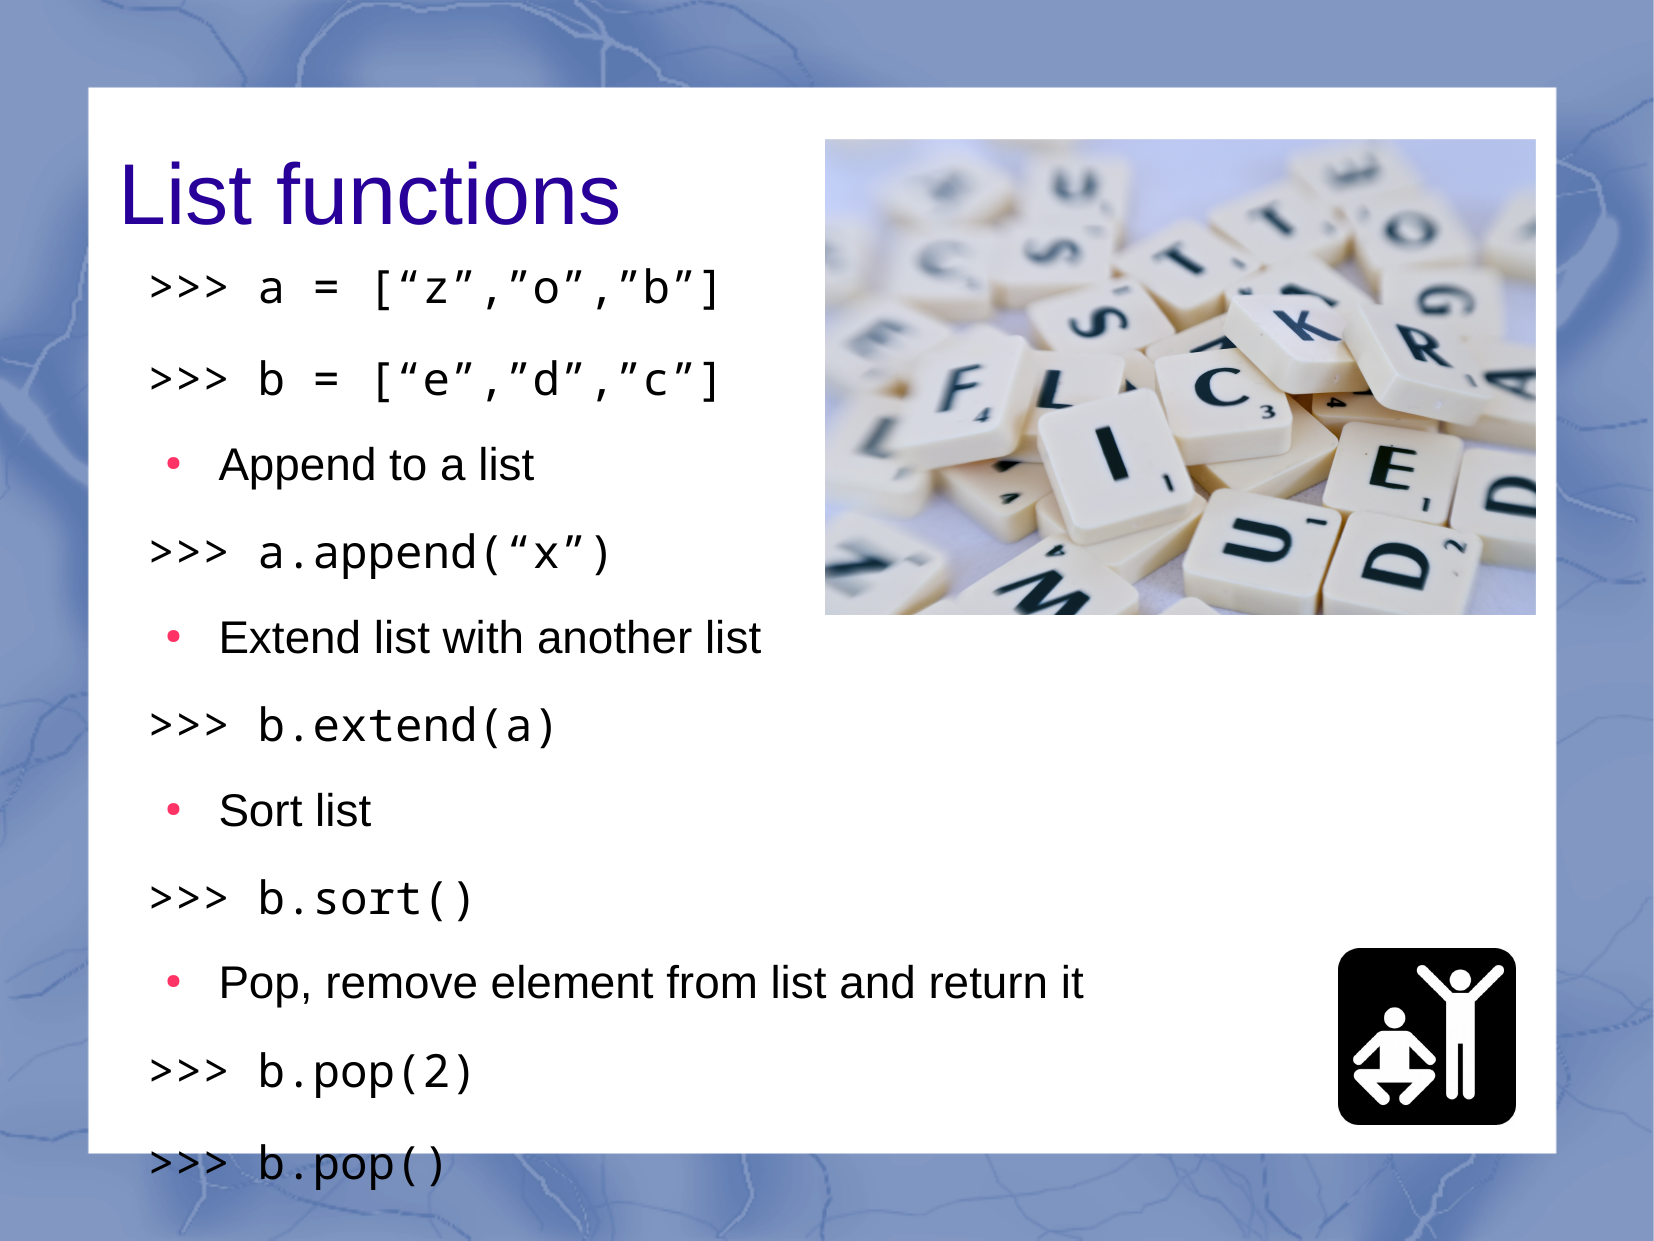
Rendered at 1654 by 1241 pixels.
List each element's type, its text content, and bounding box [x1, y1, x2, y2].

picture [0, 0, 1654, 1241]
title List functions [118, 90, 1536, 298]
list >>> a = [“z”,”o”,”b”] >>> b = [“e”,”d”,”c”] Append to a list >>> a.append(“x”) Extend list with another list >>> b.extend(a) Sort list >>> b.sort() Pop, remove element from list and return it >>> b.pop(2) >>> b.pop() [147, 254, 1506, 1129]
